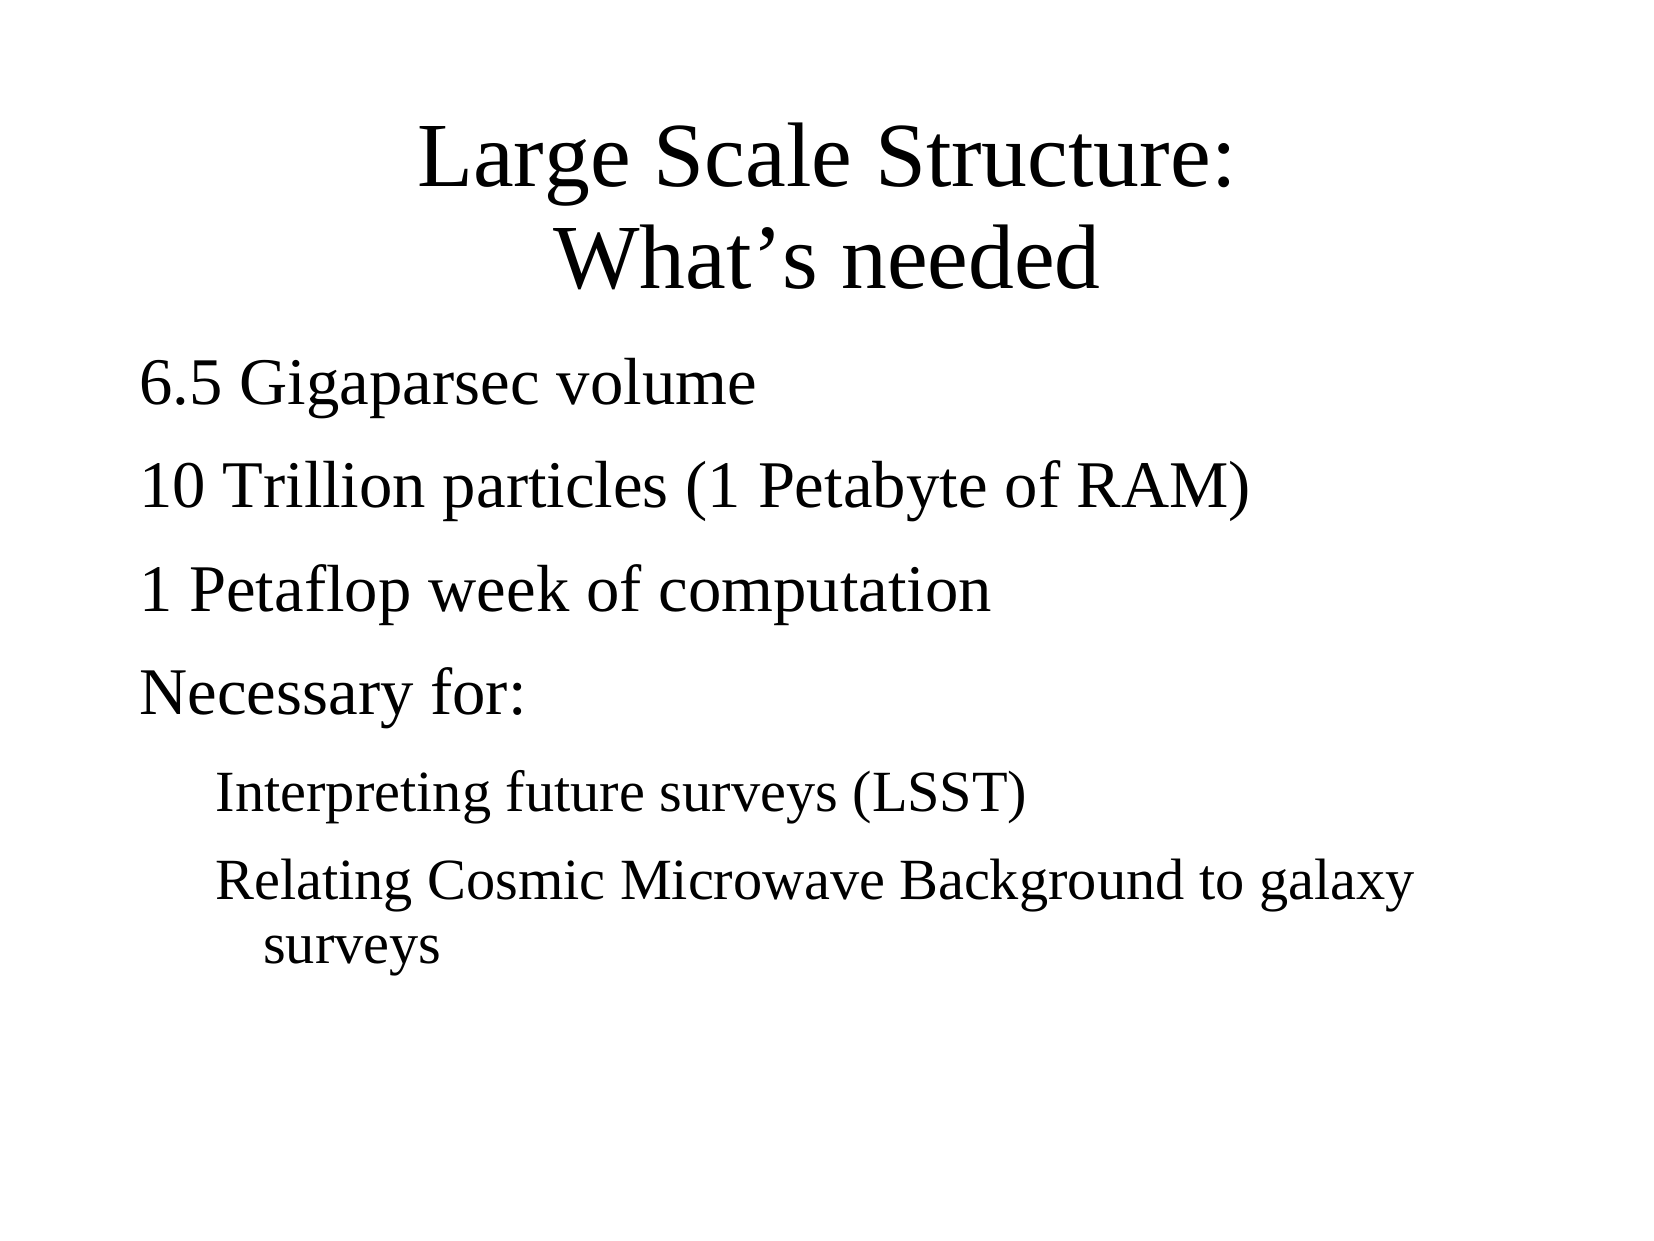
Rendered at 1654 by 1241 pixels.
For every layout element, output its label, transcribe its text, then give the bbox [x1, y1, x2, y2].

title Large Scale Structure: What’s needed [121, 79, 1534, 334]
list 6.5 Gigaparsec volume 10 Trillion particles (1 Petabyte of RAM) 1 Petaflop week of computation Necessary for: Interpreting future surveys (LSST) Relating Cosmic Microwave Background to galaxy surveys [121, 344, 1534, 1126]
